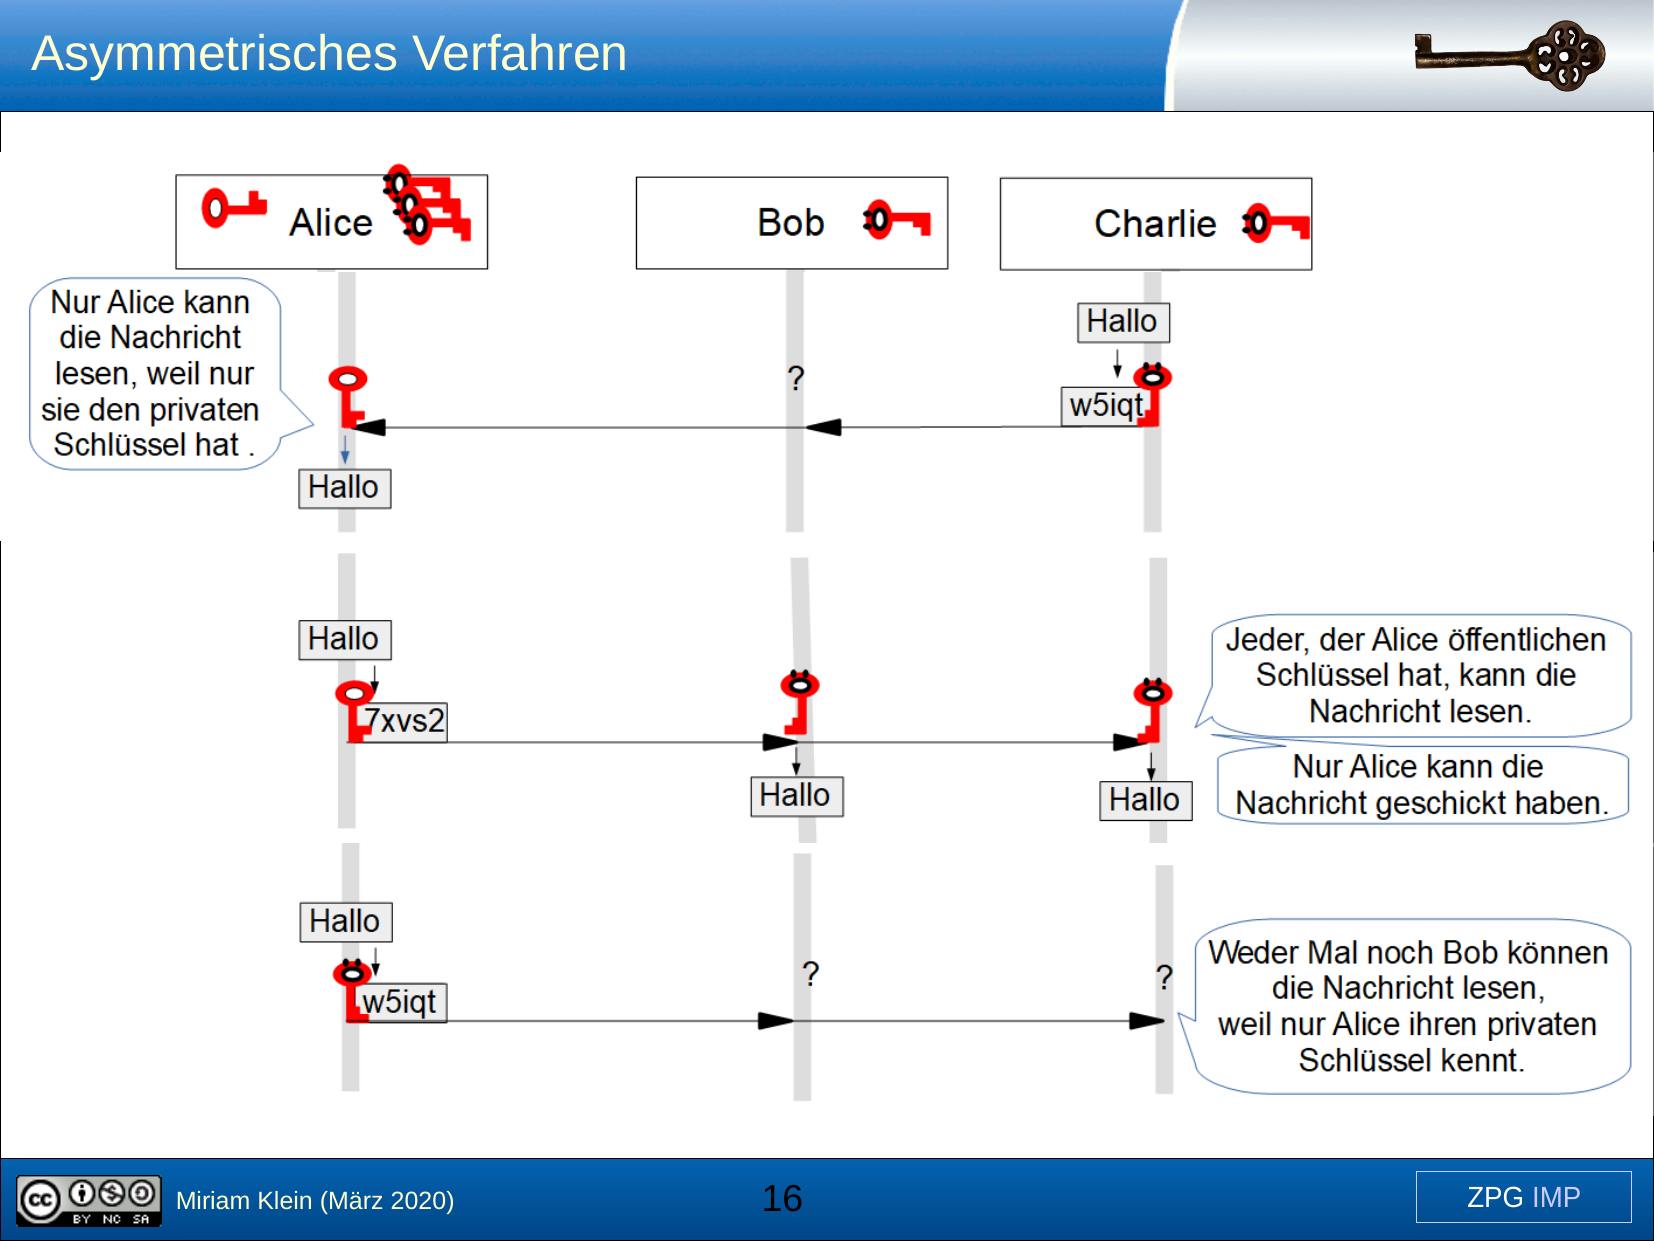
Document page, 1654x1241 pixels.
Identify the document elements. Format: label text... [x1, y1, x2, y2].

picture [0, 152, 1654, 542]
picture [0, 0, 1654, 111]
picture [16, 1175, 162, 1227]
title Asymmetrisches Verfahren [31, 18, 1151, 89]
picture [7, 552, 1654, 1116]
